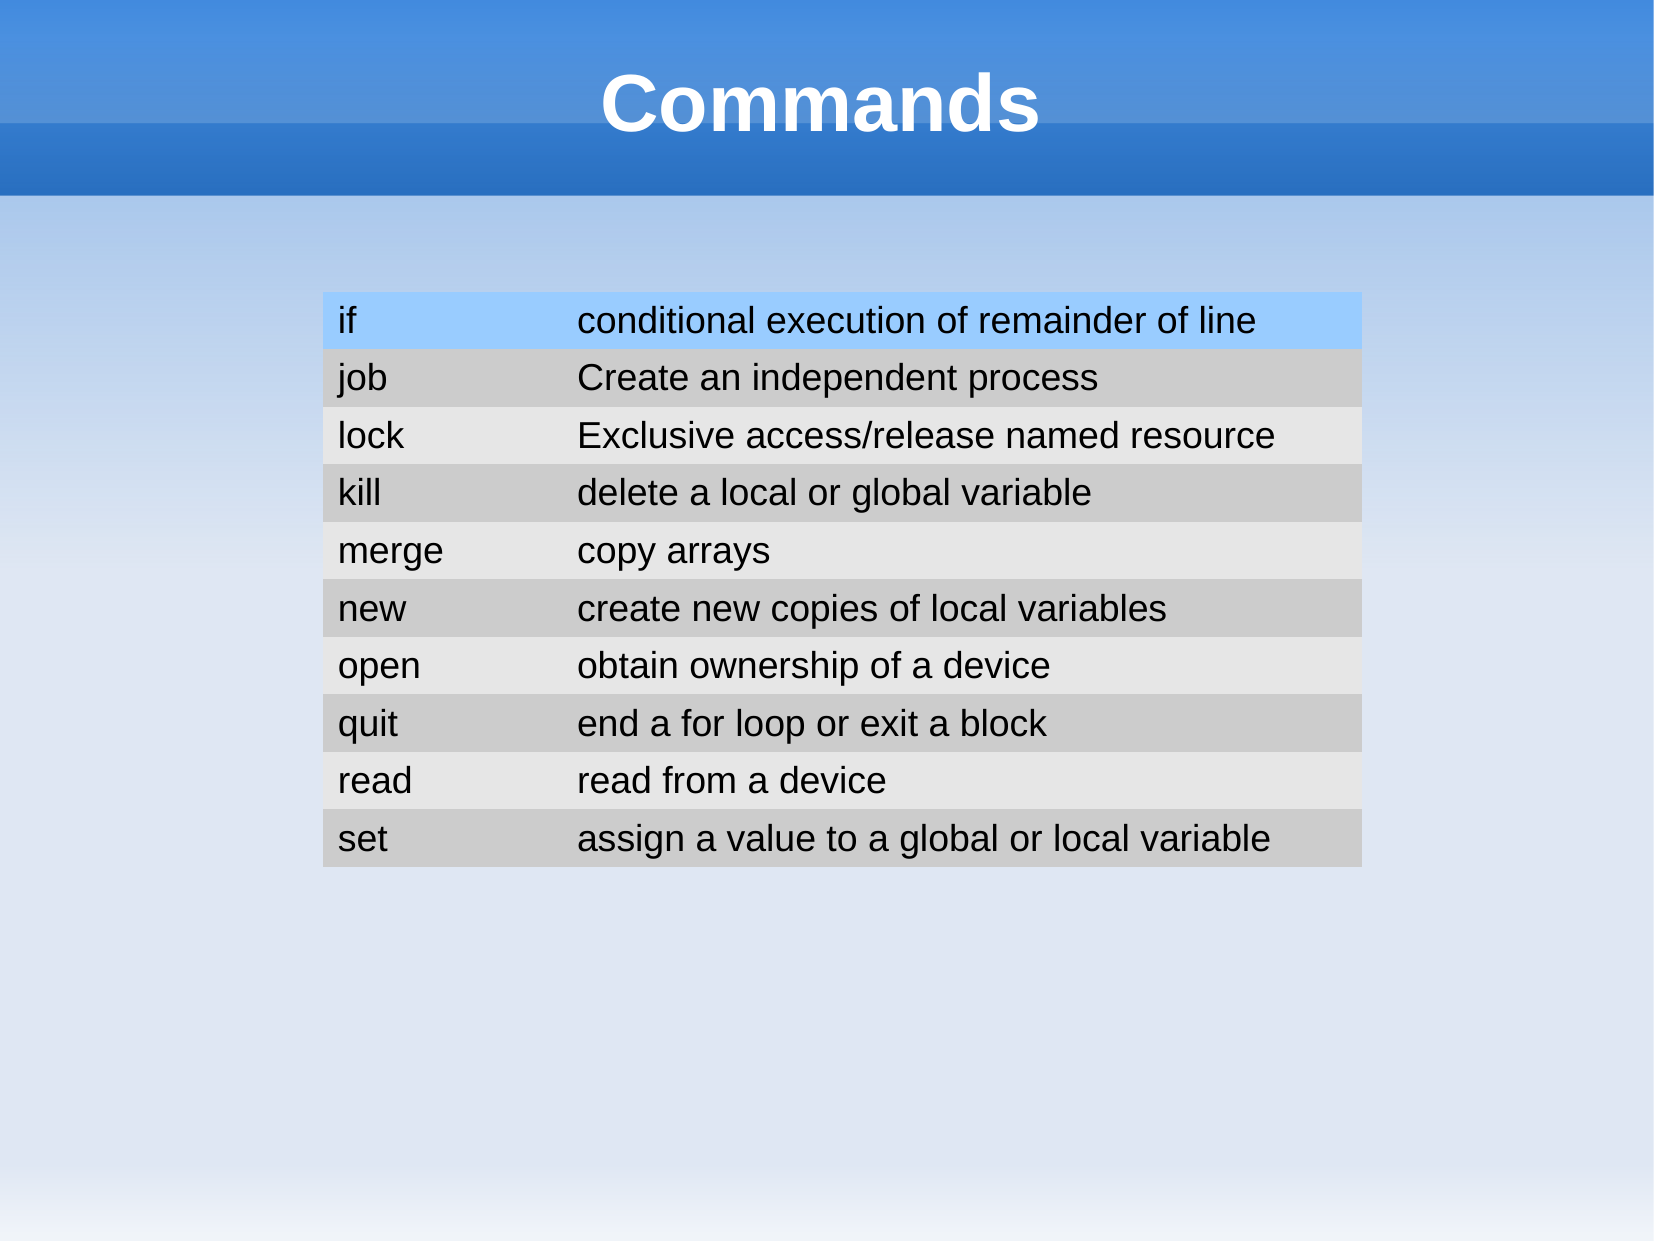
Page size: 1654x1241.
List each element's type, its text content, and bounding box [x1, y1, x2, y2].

table_cell end a for loop or exit a block [562, 694, 1362, 752]
table_cell read from a device [562, 752, 1362, 809]
table_cell kill [323, 464, 562, 522]
table_cell read [323, 752, 562, 809]
table_cell obtain ownership of a device [562, 637, 1362, 694]
picture [0, 0, 1654, 1241]
table_cell lock [323, 407, 562, 464]
table_cell job [323, 349, 562, 407]
table_cell new [323, 579, 562, 637]
table_cell merge [323, 522, 562, 579]
table_cell Exclusive access/release named resource [562, 407, 1362, 464]
table_cell copy arrays [562, 522, 1362, 579]
table_header if [323, 292, 562, 349]
table_cell Create an independent process [562, 349, 1362, 407]
table_cell open [323, 637, 562, 694]
table_cell create new copies of local variables [562, 579, 1362, 637]
table_cell set [323, 809, 562, 867]
table_header conditional execution of remainder of line [562, 292, 1362, 349]
title Commands [76, 0, 1565, 208]
table_cell quit [323, 694, 562, 752]
table_cell delete a local or global variable [562, 464, 1362, 522]
table_cell assign a value to a global or local variable [562, 809, 1362, 867]
